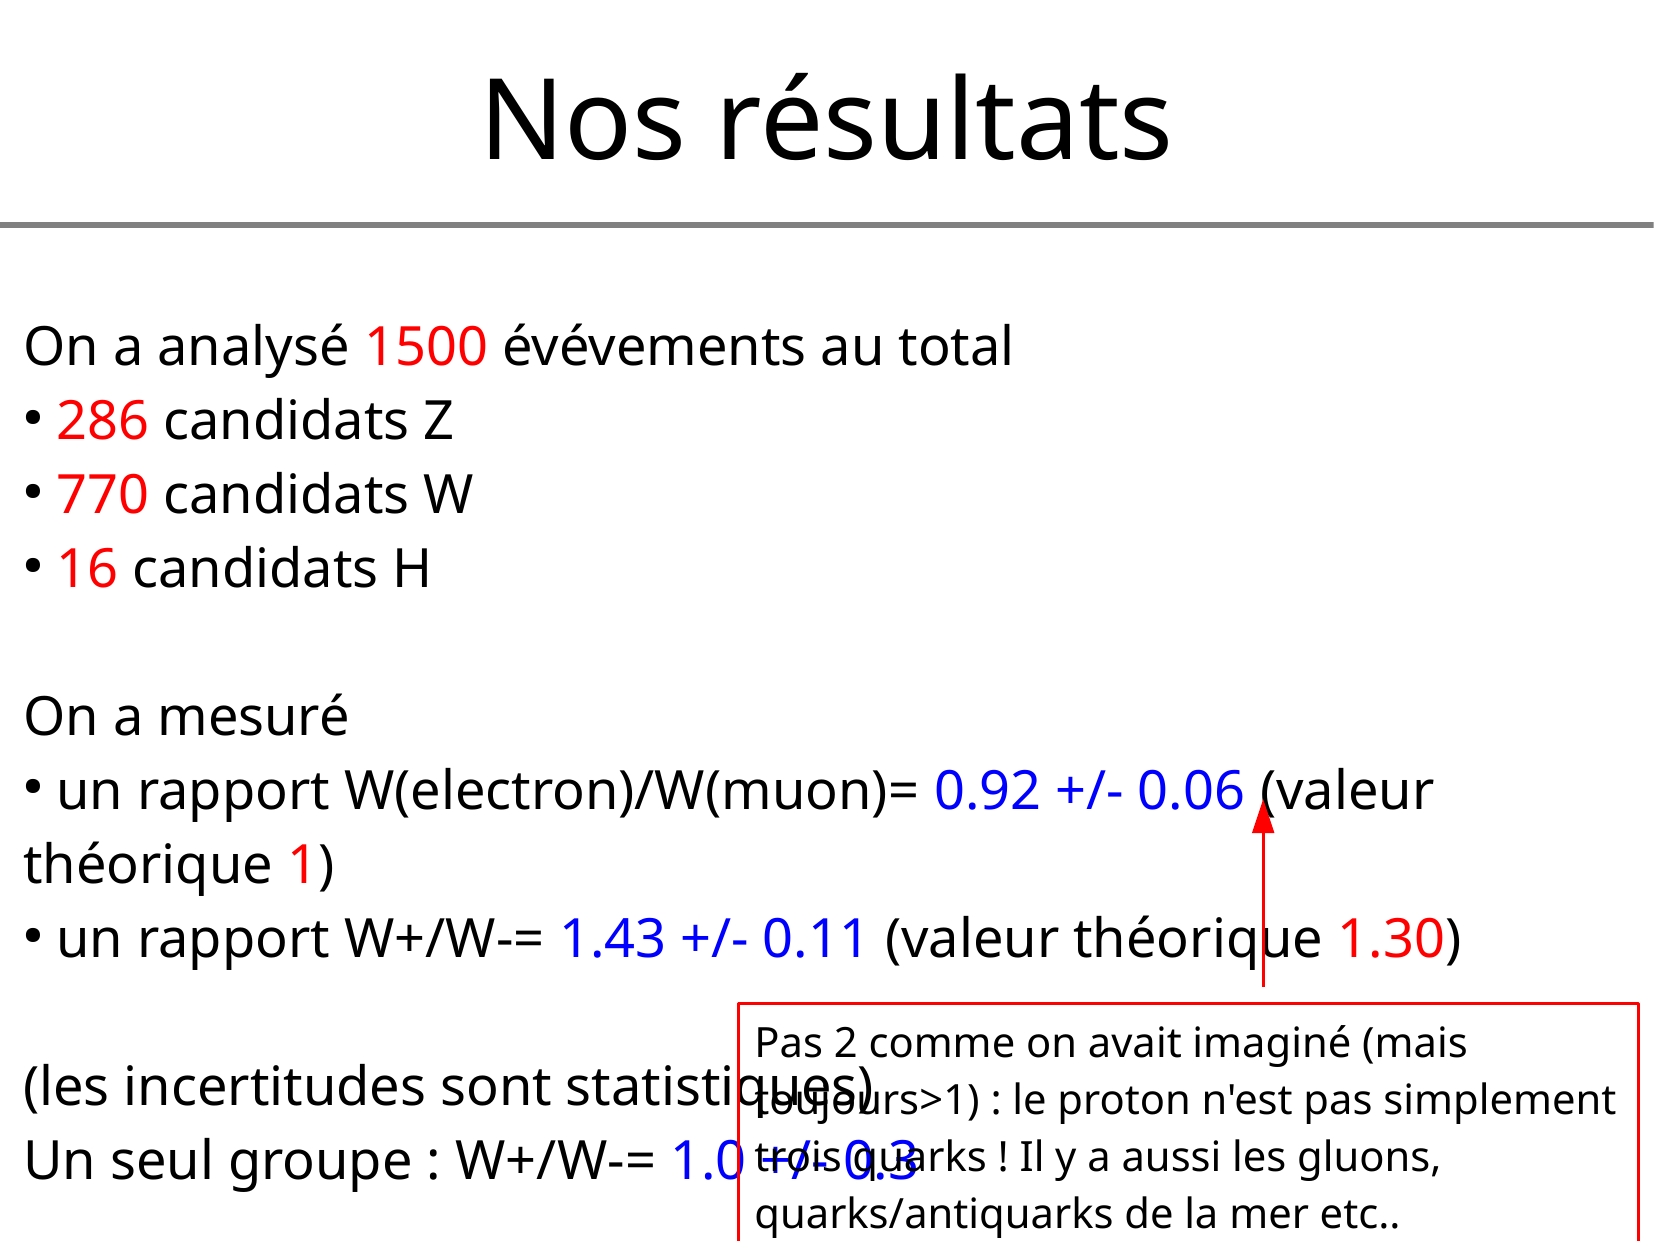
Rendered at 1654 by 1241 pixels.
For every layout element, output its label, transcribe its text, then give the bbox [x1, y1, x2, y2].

text_box Nos résultats [0, 31, 1654, 176]
text_box Pas 2 comme on avait imaginé (mais toujours>1) : le proton n'est pas simplement trois quarks ! Il y a aussi les gluons, quarks/antiquarks de la mer etc.. [738, 1003, 1639, 1166]
text_box On a analysé 1500 évévements au total 286 candidats Z 770 candidats W 16 candidats H On a mesuré un rapport W(electron)/W(muon)= 0.92 +/- 0.06 (valeur théorique 1) un rapport W+/W-= 1.43 +/- 0.11 (valeur théorique 1.30) (les incertitudes sont statistiques) Un seul groupe : W+/W-= 1.0 +/- 0.3 [8, 300, 1654, 1122]
